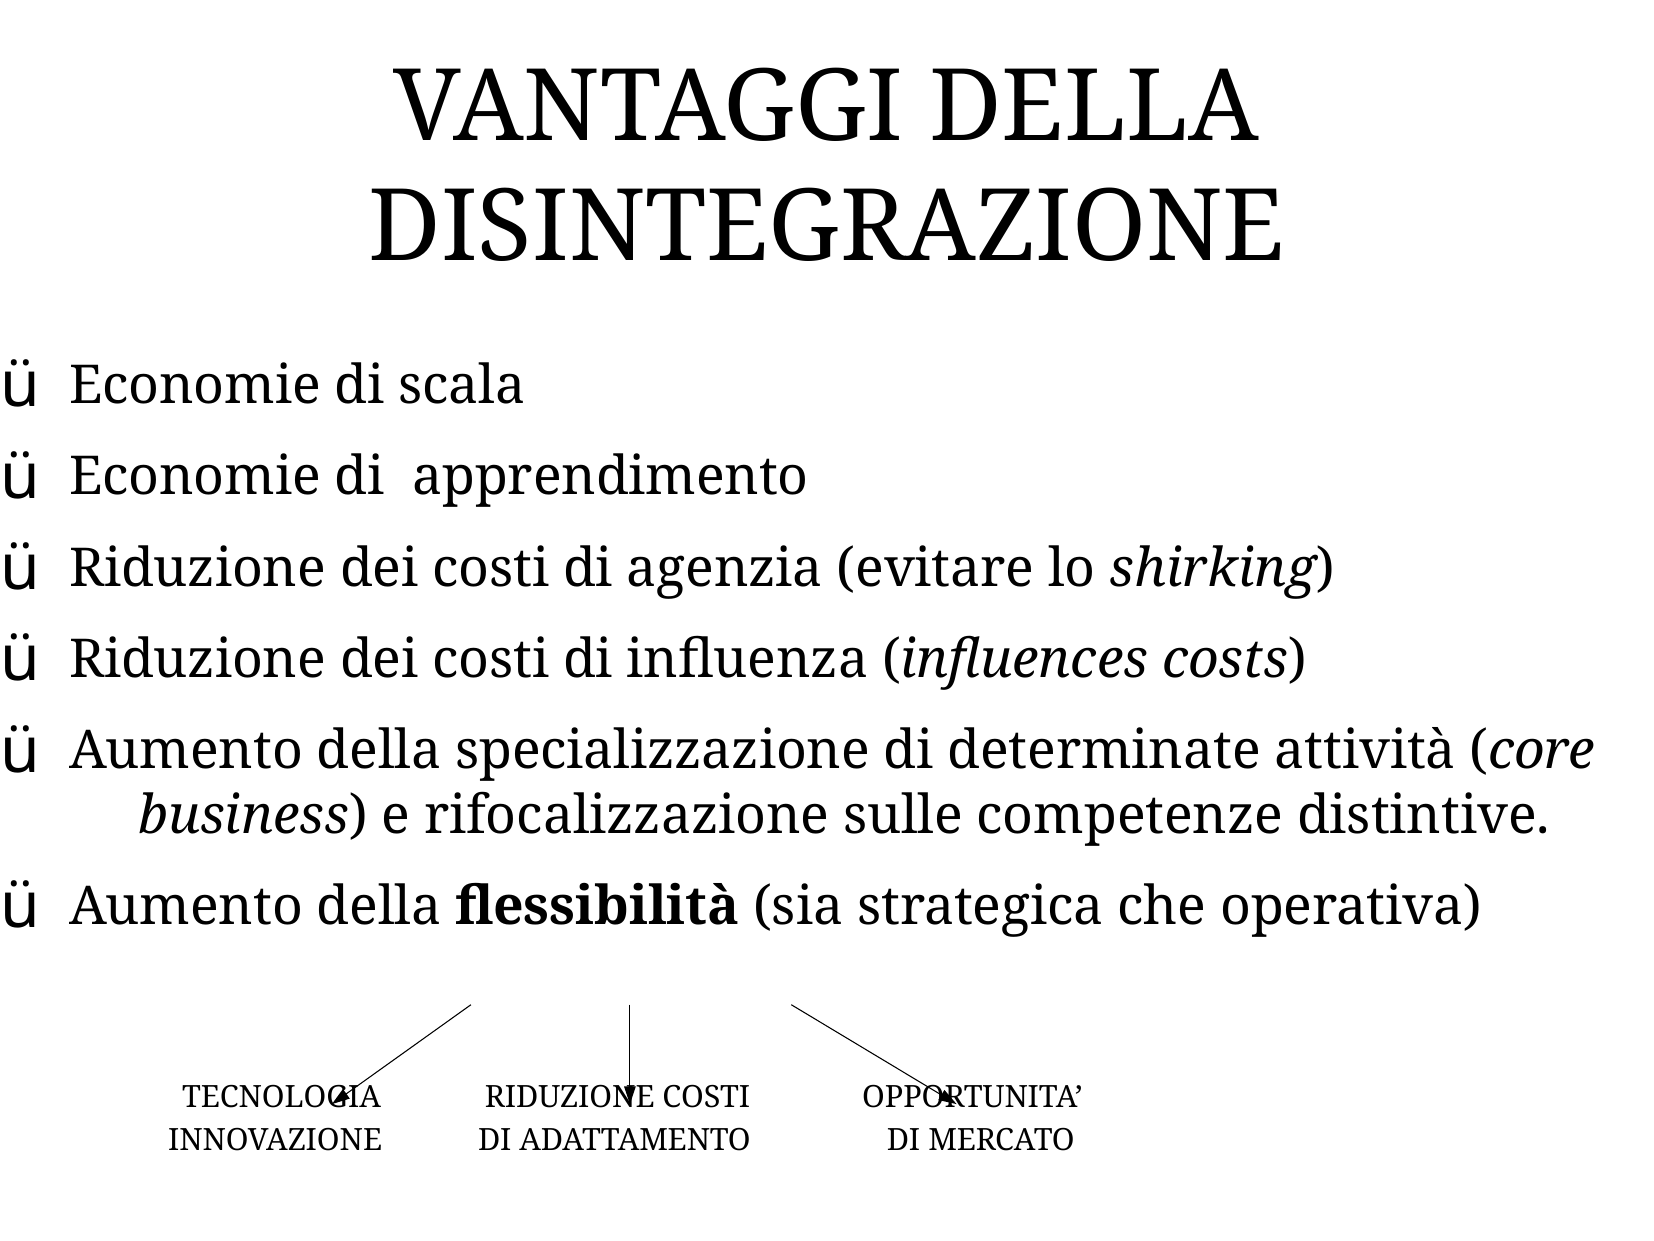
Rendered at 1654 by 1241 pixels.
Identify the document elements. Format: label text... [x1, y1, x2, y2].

list Economie di scala Economie di apprendimento Riduzione dei costi di agenzia (evitare lo shirking) Riduzione dei costi di influenza (influences costs) Aumento della specializzazione di determinate attività (core business) e rifocalizzazione sulle competenze distintive. Aumento della flessibilità (sia strategica che operativa) TECNOLOGIA RIDUZIONE COSTI OPPORTUNITA’ INNOVAZIONE DI ADATTAMENTO DI MERCATO [0, 349, 1626, 1241]
title VANTAGGI DELLA DISINTEGRAZIONE [0, 40, 1654, 248]
